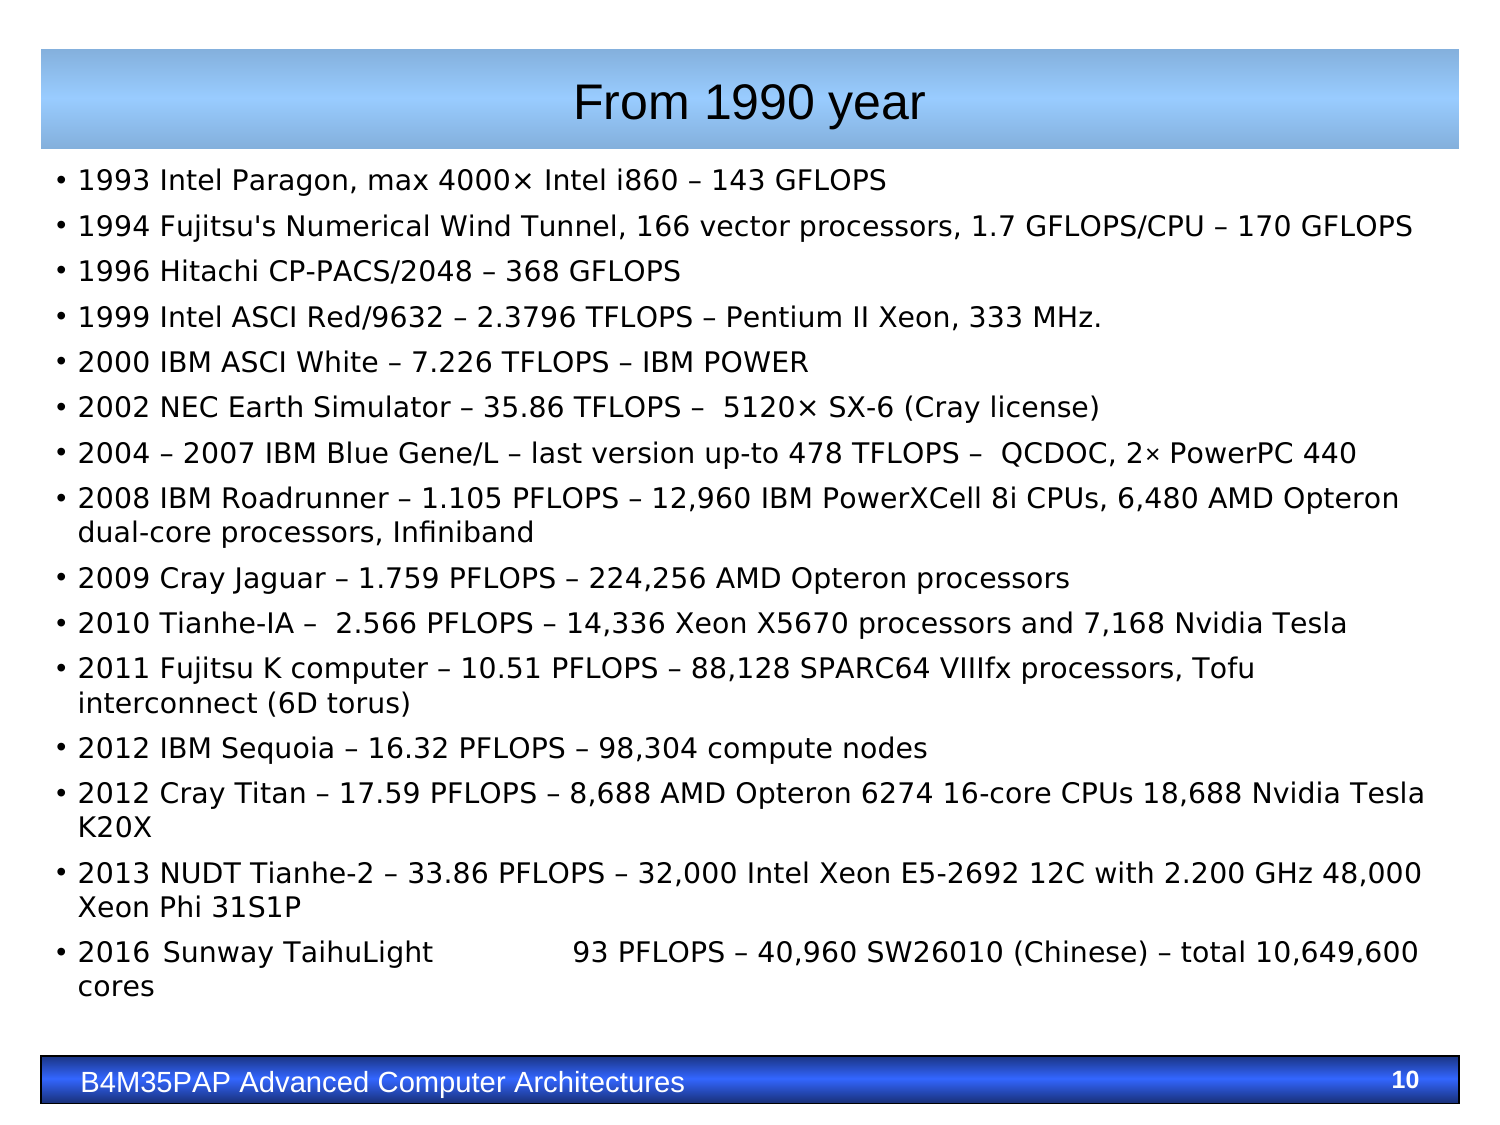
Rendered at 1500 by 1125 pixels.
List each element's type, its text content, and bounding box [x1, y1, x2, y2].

title From 1990 year [41, 49, 1459, 149]
list 1993 Intel Paragon, max 4000× Intel i860 – 143 GFLOPS 1994 Fujitsu's Numerical Wind Tunnel, 166 vector processors, 1.7 GFLOPS/CPU – 170 GFLOPS 1996 Hitachi CP-PACS/2048 – 368 GFLOPS 1999 Intel ASCI Red/9632 – 2.3796 TFLOPS – Pentium II Xeon, 333 MHz. 2000 IBM ASCI White – 7.226 TFLOPS – IBM POWER 2002 NEC Earth Simulator – 35.86 TFLOPS – 5120× SX-6 (Cray license) 2004 – 2007 IBM Blue Gene/L – last version up-to 478 TFLOPS – QCDOC, 2× PowerPC 440 2008 IBM Roadrunner – 1.105 PFLOPS – 12,960 IBM PowerXCell 8i CPUs, 6,480 AMD Opteron dual-core processors, Infiniband 2009 Cray Jaguar – 1.759 PFLOPS – 224,256 AMD Opteron processors 2010 Tianhe-IA – 2.566 PFLOPS – 14,336 Xeon X5670 processors and 7,168 Nvidia Tesla 2011 Fujitsu K computer – 10.51 PFLOPS – 88,128 SPARC64 VIIIfx processors, Tofu interconnect (6D torus) 2012 IBM Sequoia – 16.32 PFLOPS – 98,304 compute nodes 2012 Cray Titan – 17.59 PFLOPS – 8,688 AMD Opteron 6274 16-core CPUs 18,688 Nvidia Tesla K20X 2013 NUDT Tianhe-2 – 33.86 PFLOPS – 32,000 Intel Xeon E5-2692 12C with 2.200 GHz 48,000 Xeon Phi 31S1P 2016 Sunway TaihuLight 93 PFLOPS – 40,960 SW26010 (Chinese) – total 10,649,600 cores [41, 154, 1455, 1027]
